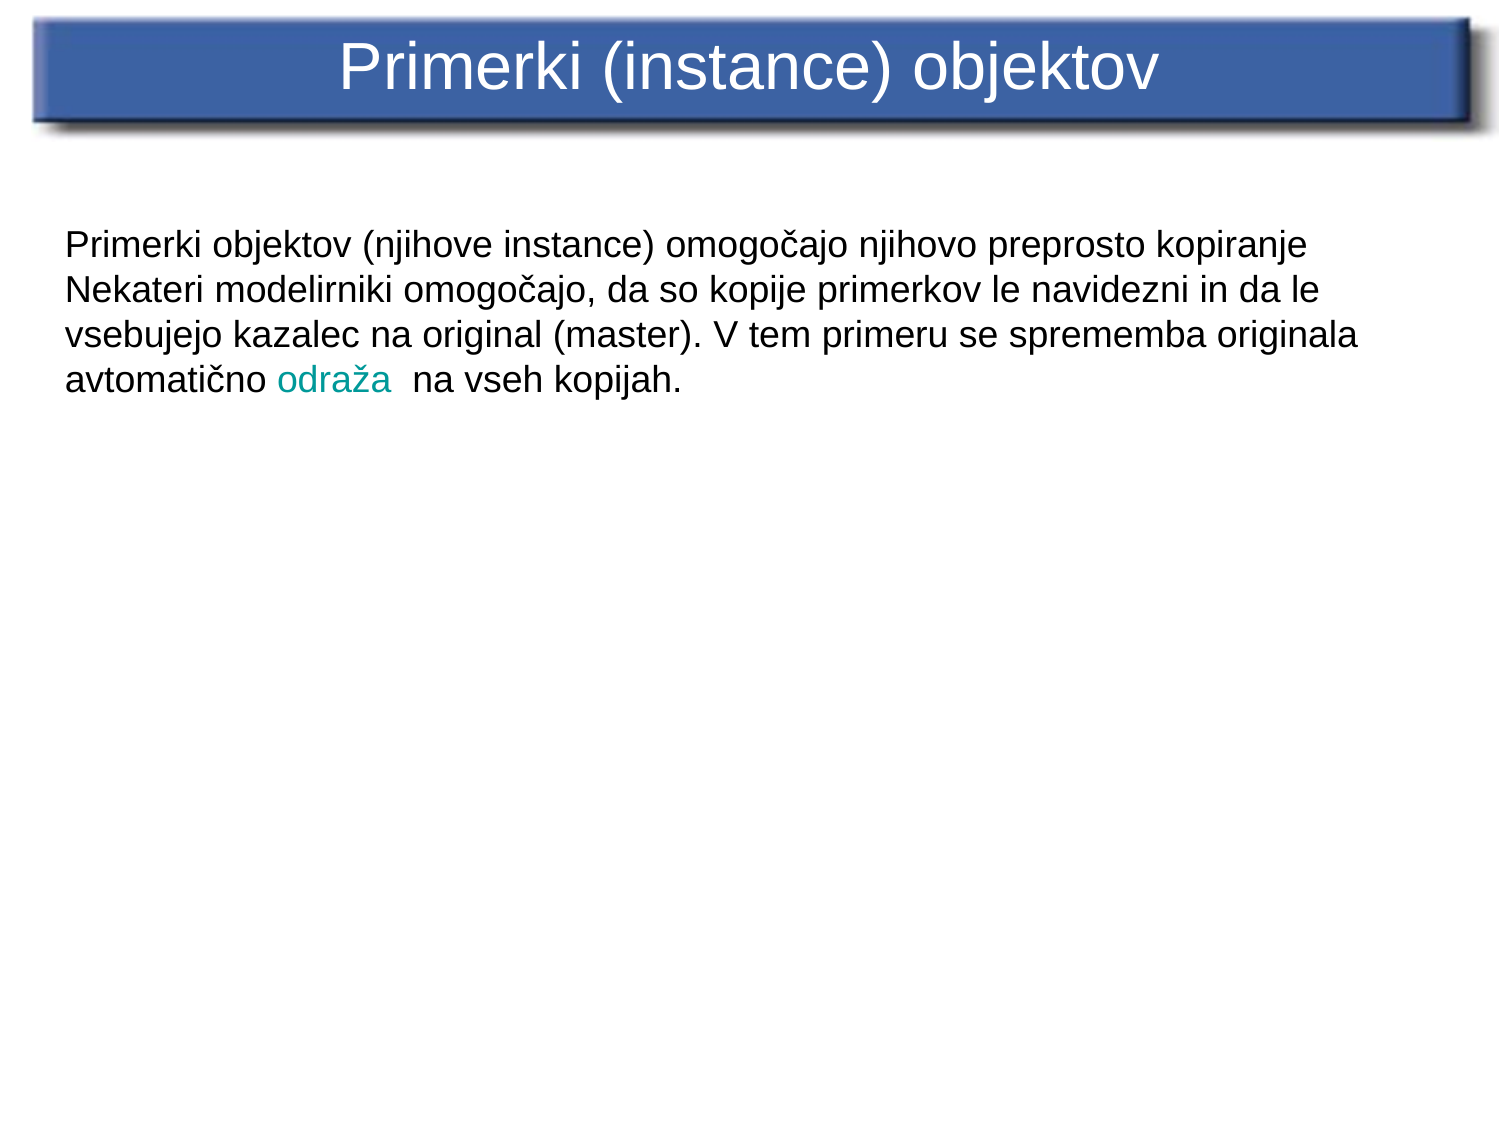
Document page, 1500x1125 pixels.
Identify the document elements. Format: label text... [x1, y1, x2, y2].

text_box Primerki objektov (njihove instance) omogočajo njihovo preprosto kopiranje Nekateri modelirniki omogočajo, da so kopije primerkov le navidezni in da le vsebujejo kazalec na original (master). V tem primeru se sprememba originala avtomatično odraža na vseh kopijah. [50, 212, 1451, 453]
title Primerki (instance) objektov [0, 12, 1500, 114]
picture [31, 114, 1499, 142]
